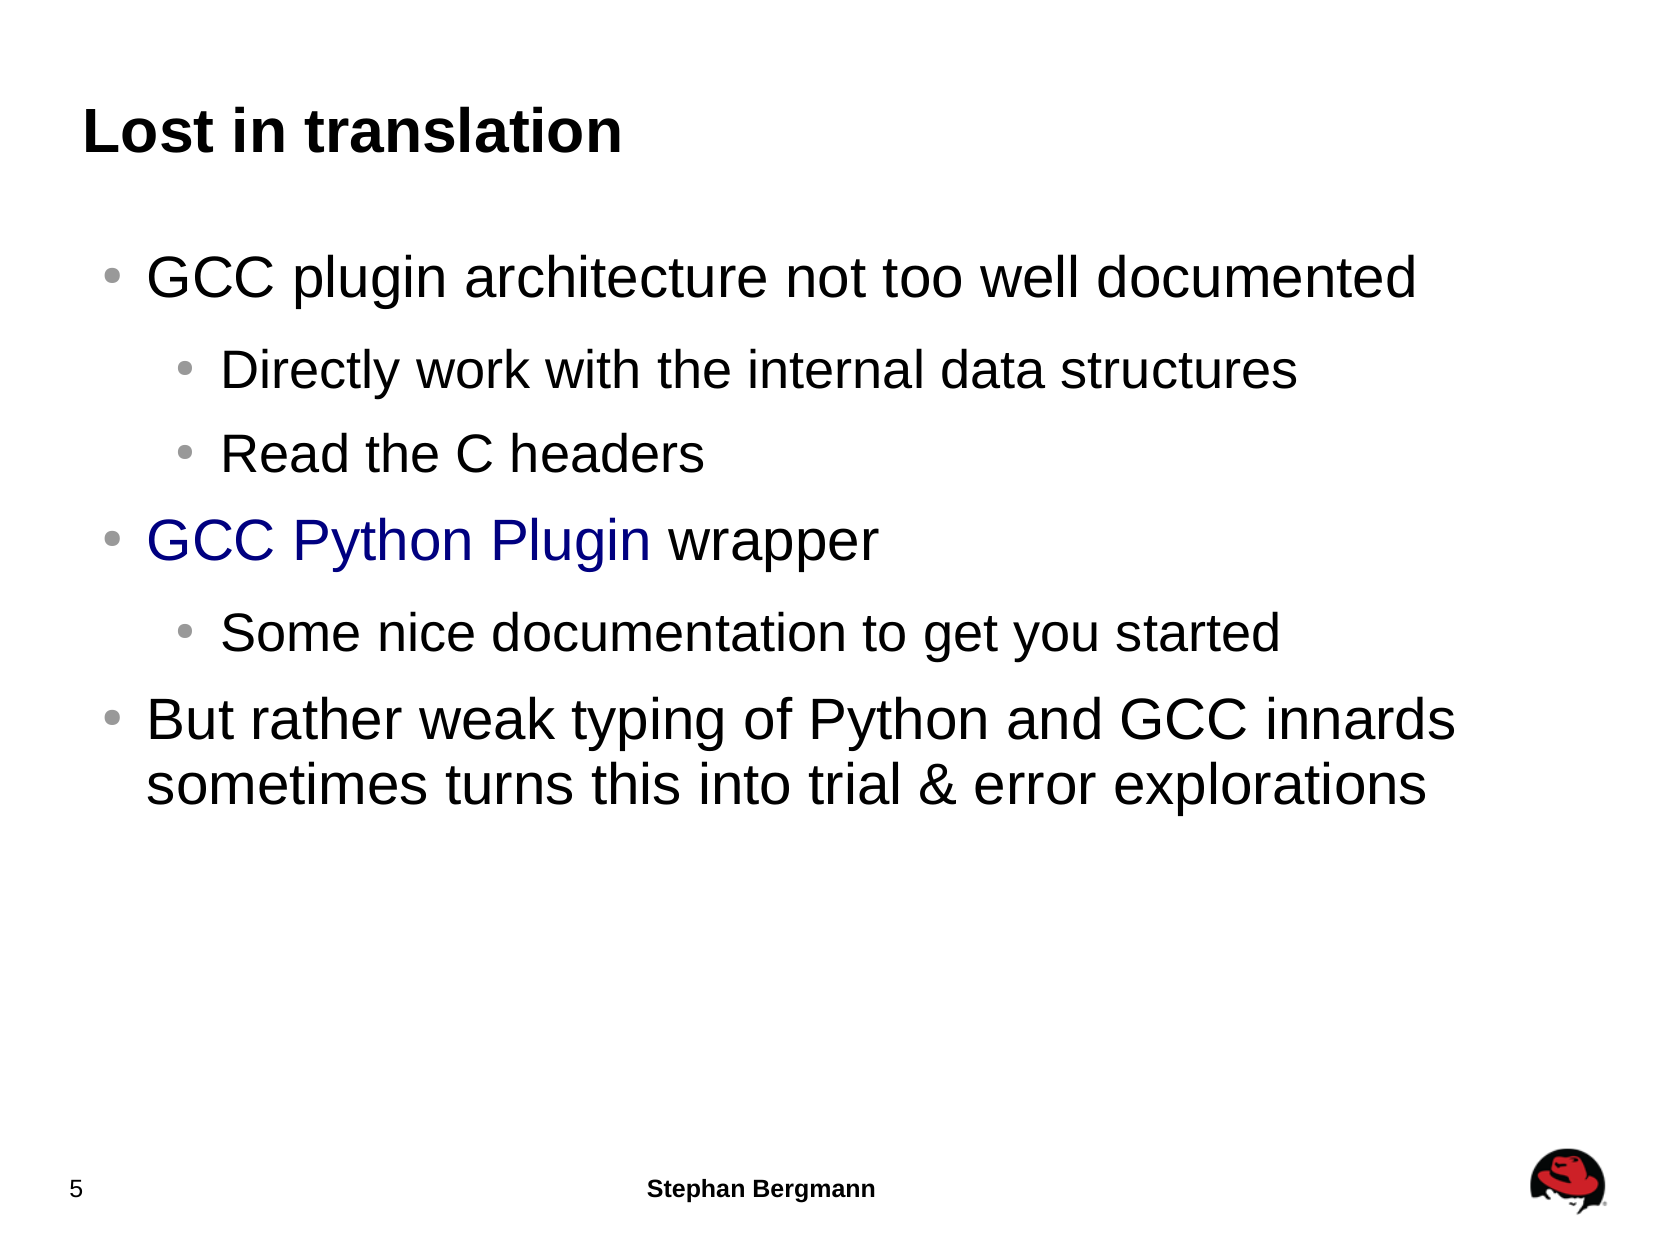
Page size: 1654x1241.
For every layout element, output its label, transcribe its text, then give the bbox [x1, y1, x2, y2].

title Lost in translation [82, 37, 1571, 226]
picture [1529, 1146, 1613, 1224]
list GCC plugin architecture not too well documented Directly work with the internal data structures Read the C headers GCC Python Plugin wrapper Some nice documentation to get you started But rather weak typing of Python and GCC innards sometimes turns this into trial & error explorations [86, 244, 1576, 1039]
